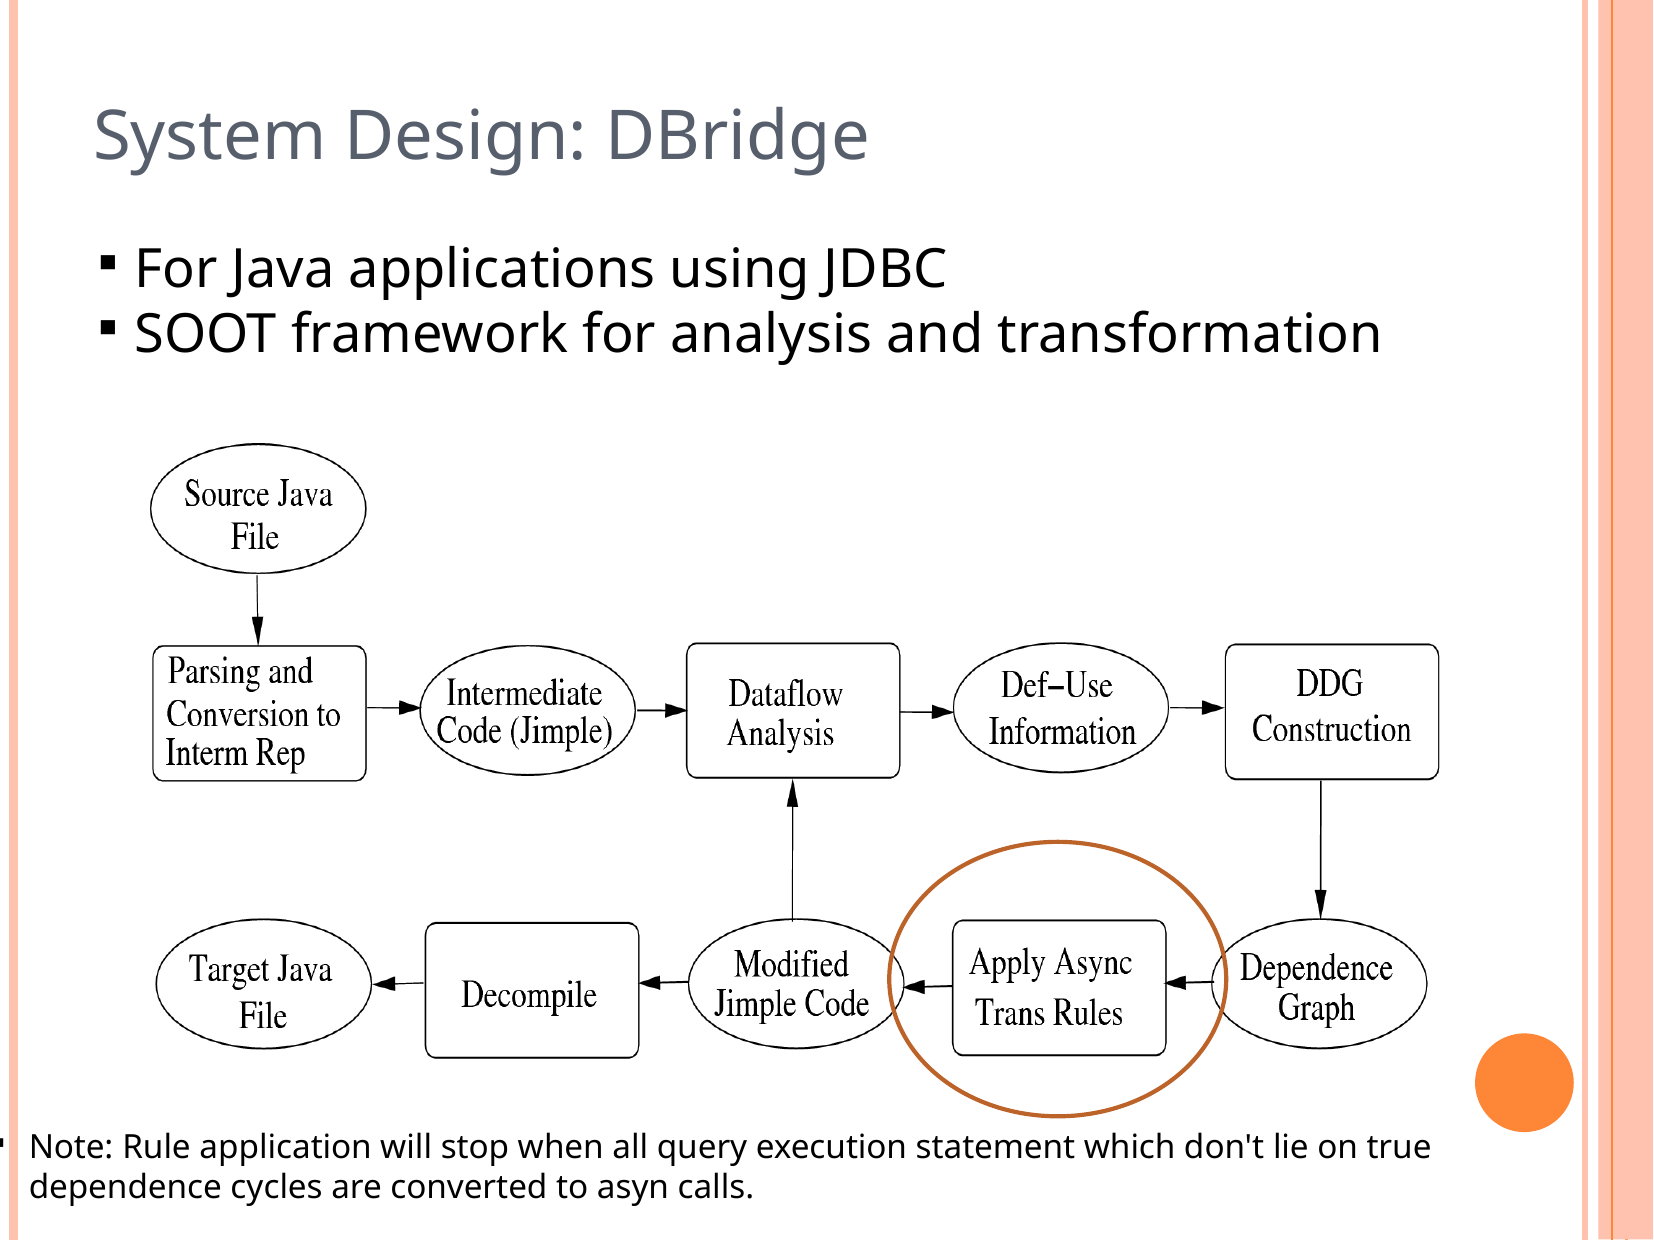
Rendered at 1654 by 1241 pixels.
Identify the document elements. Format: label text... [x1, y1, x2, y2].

text_box Note: Rule application will stop when all query execution statement which don't lie on true dependence cycles are converted to asyn calls. [0, 1117, 1465, 1241]
text_box System Design: DBridge [76, 0, 1565, 182]
text_box For Java applications using JDBC SOOT framework for analysis and transformation [82, 225, 1570, 466]
picture [892, 844, 1224, 1063]
picture [149, 439, 1447, 1063]
